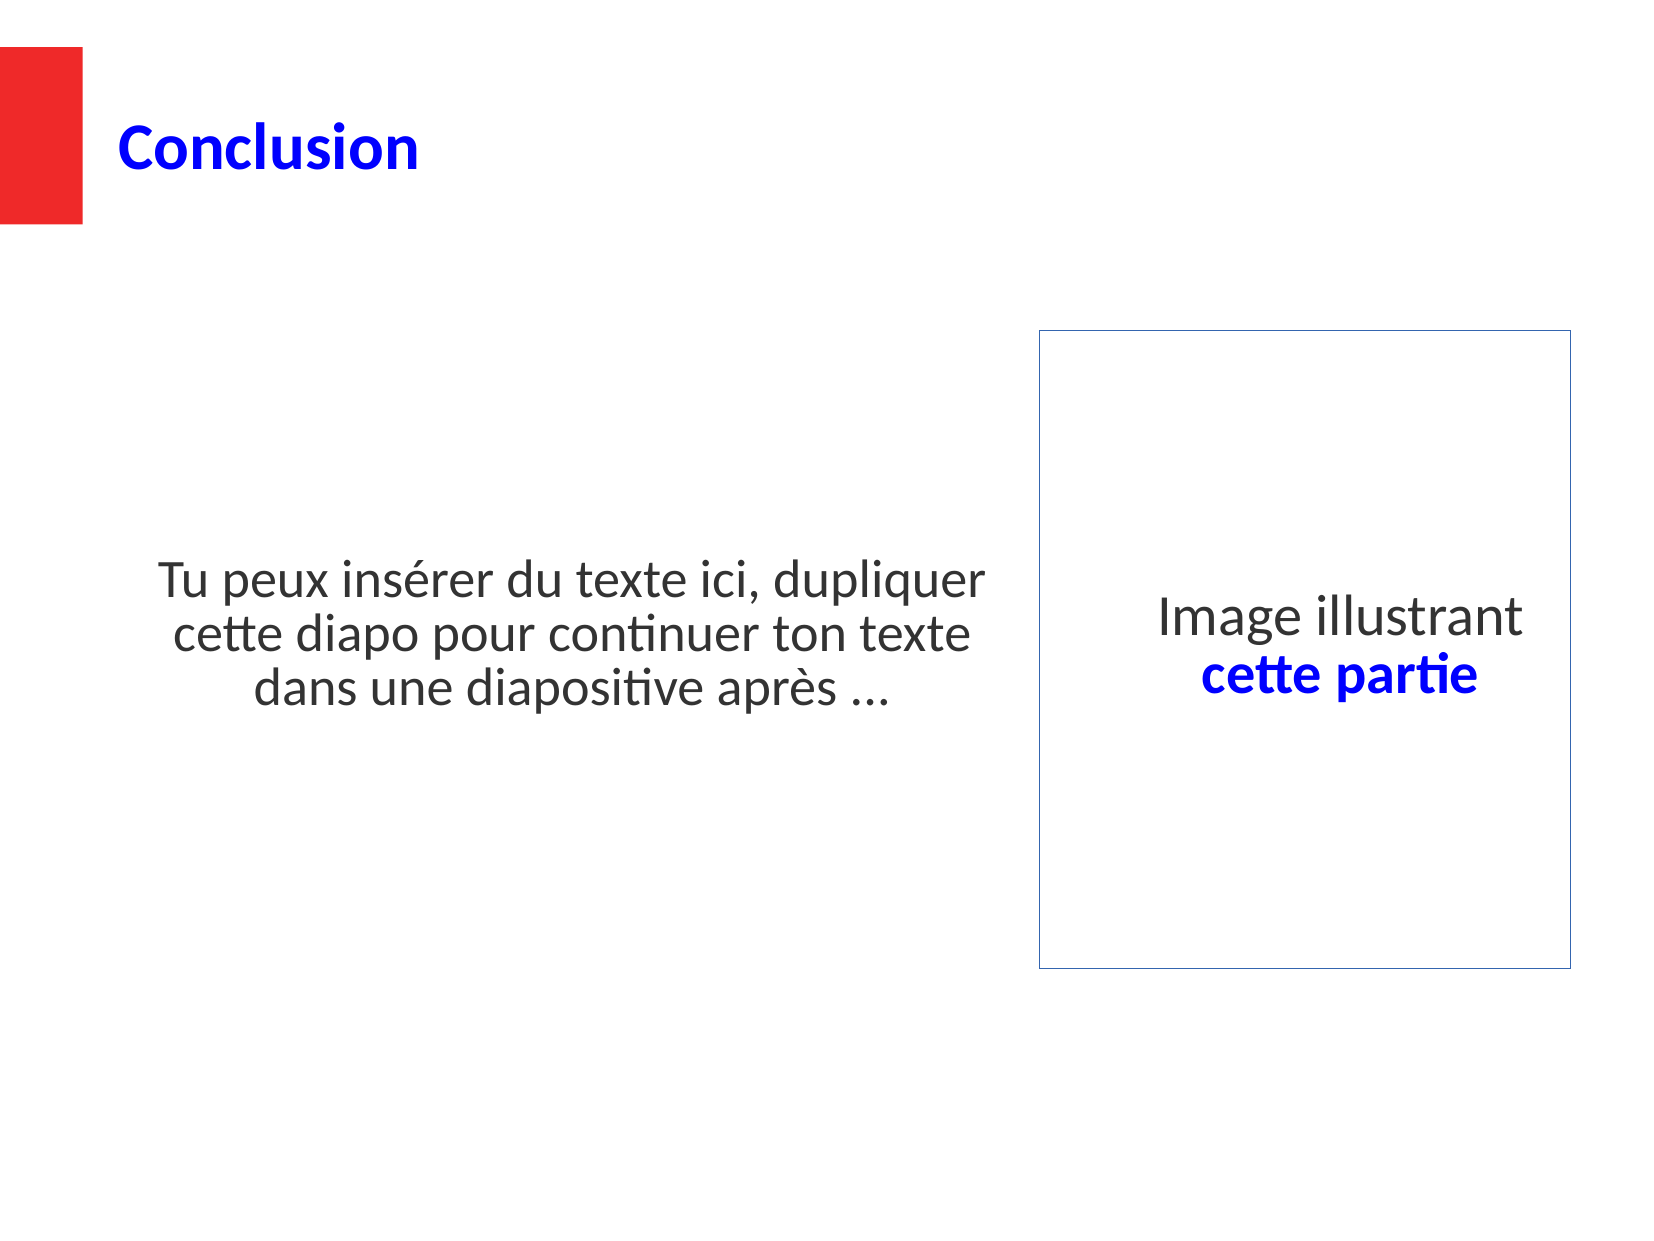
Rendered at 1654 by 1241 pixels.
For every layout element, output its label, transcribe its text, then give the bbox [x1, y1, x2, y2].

title Conclusion [118, 49, 1571, 257]
list Tu peux insérer du texte ici, dupliquer cette diapo pour continuer ton texte dans une diapositive après ... [47, 224, 1028, 1052]
list Image illustrant cette partie [1039, 330, 1571, 969]
